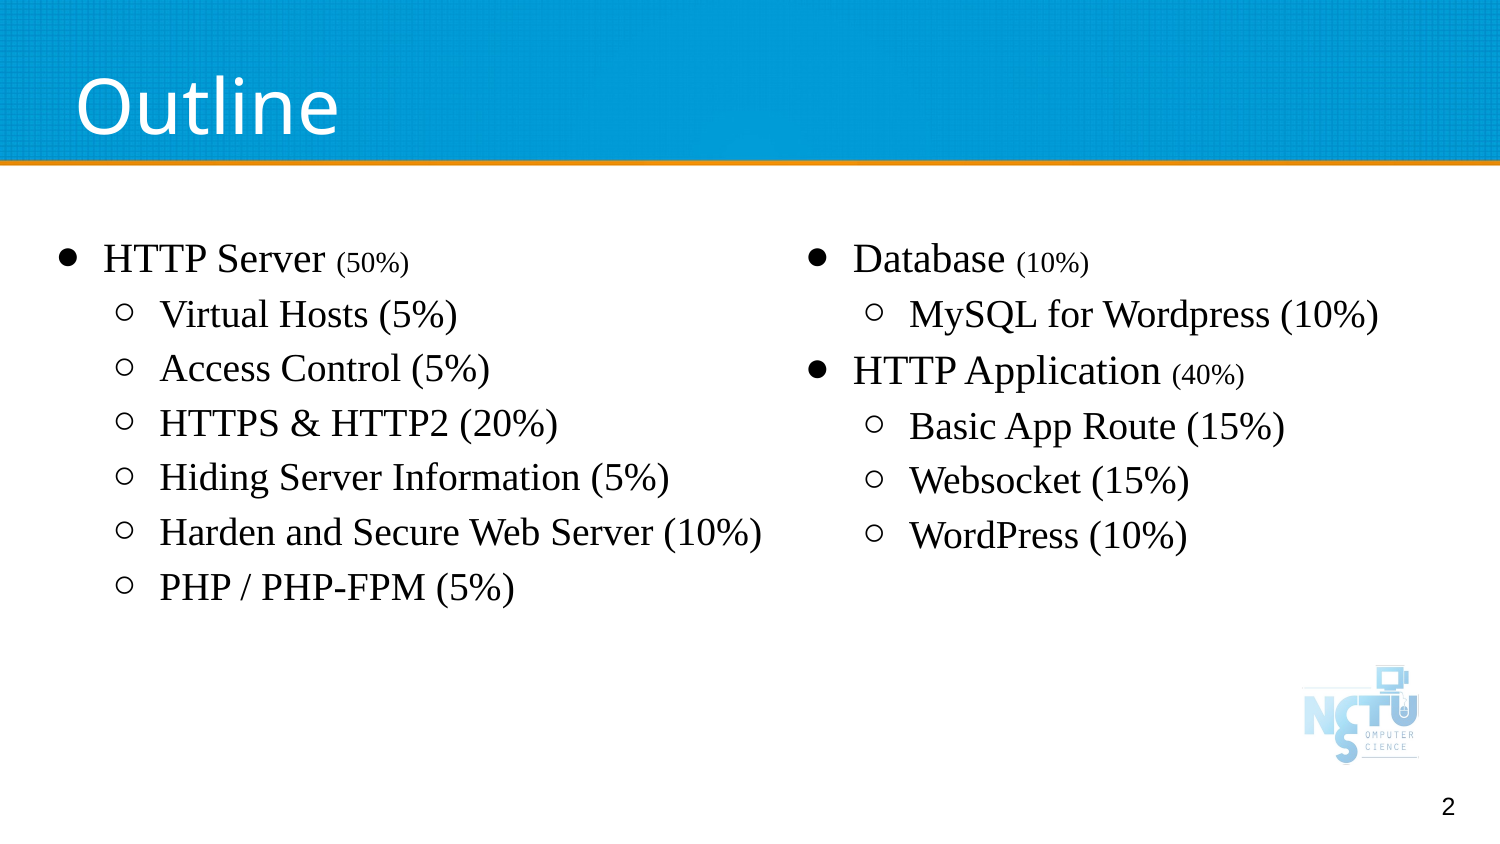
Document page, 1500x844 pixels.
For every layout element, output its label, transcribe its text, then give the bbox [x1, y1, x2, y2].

list Database (10%) MySQL for Wordpress (10%) HTTP Application (40%) Basic App Route (15%) Websocket (15%) WordPress (10%) [798, 223, 1451, 780]
slide_number <number> [1403, 779, 1494, 844]
list HTTP Server (50%) Virtual Hosts (5%) Access Control (5%) HTTPS & HTTP2 (20%) Hiding Server Information (5%) Harden and Secure Web Server (10%) PHP / PHP-FPM (5%) [49, 223, 798, 780]
title Outline [74, 33, 1425, 175]
picture [0, 160, 1500, 844]
